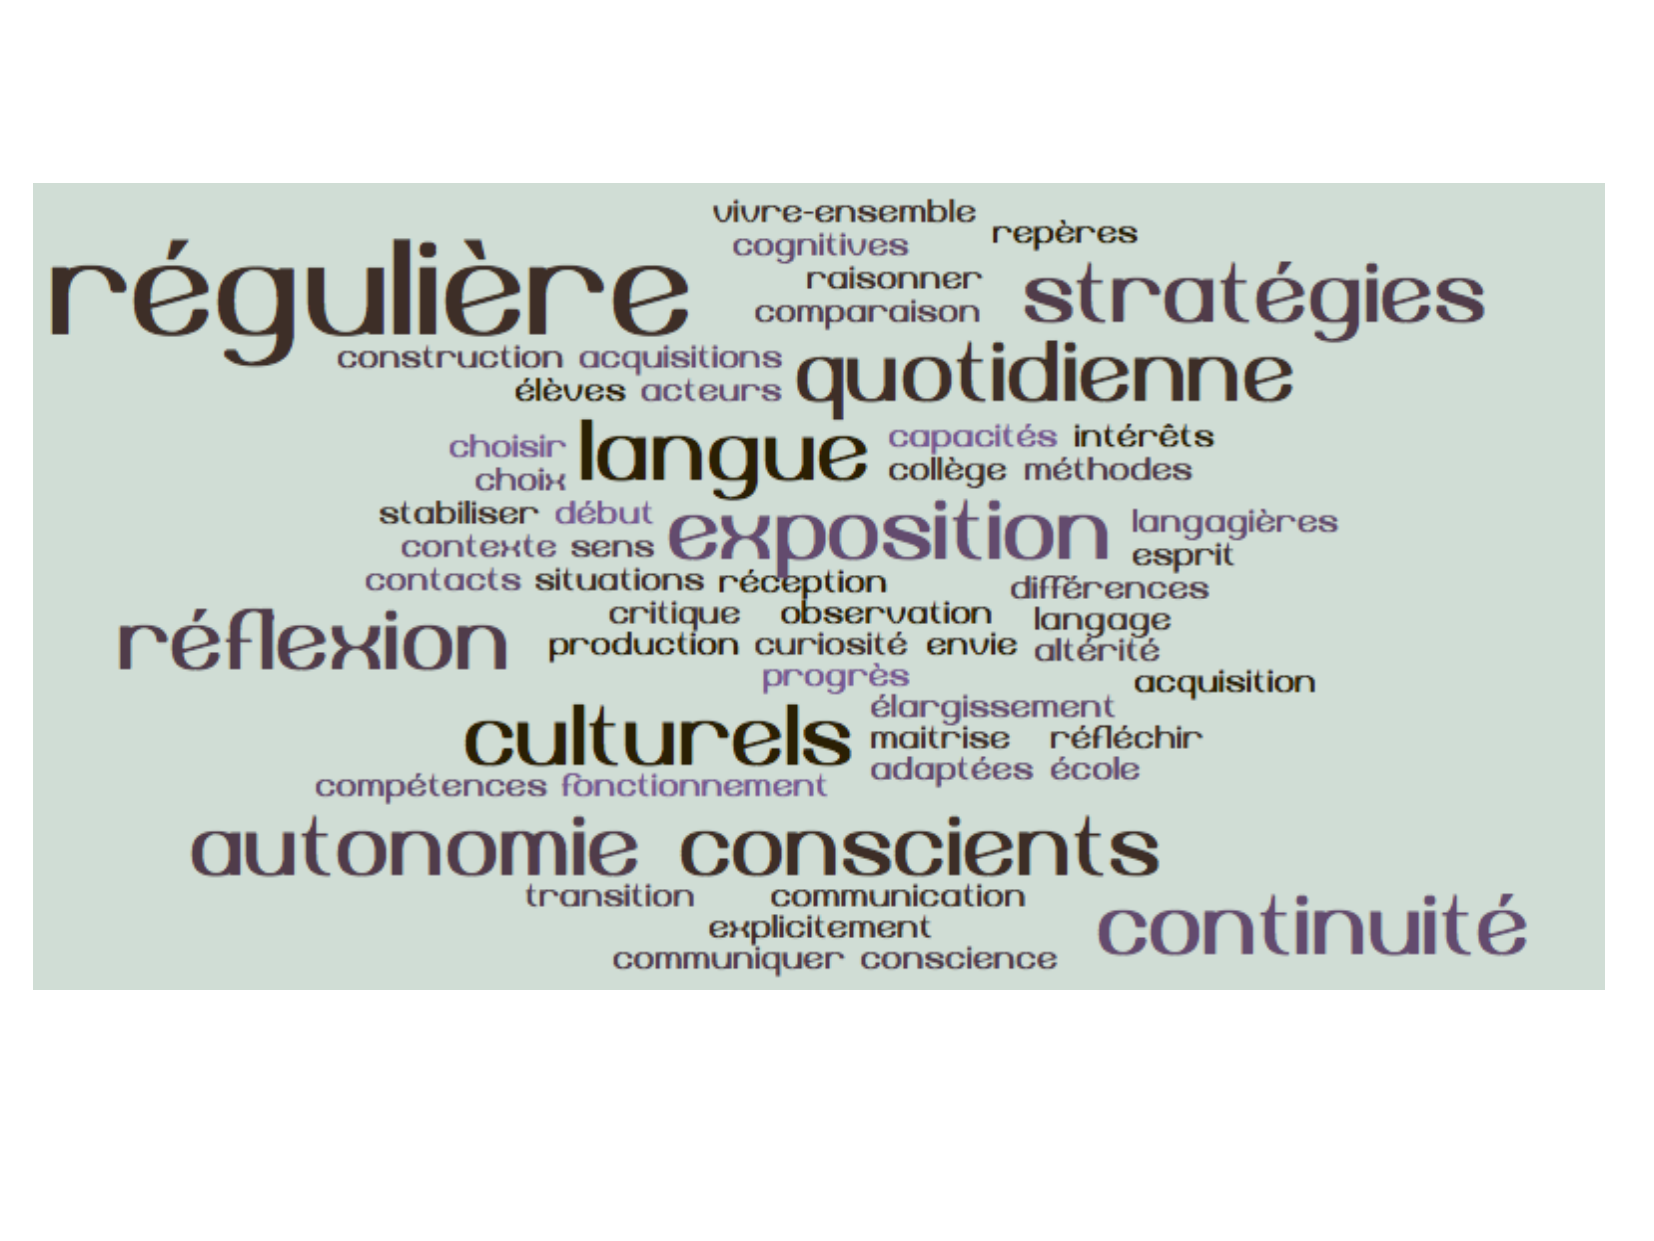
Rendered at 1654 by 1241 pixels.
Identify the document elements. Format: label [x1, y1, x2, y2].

picture [33, 183, 1605, 990]
